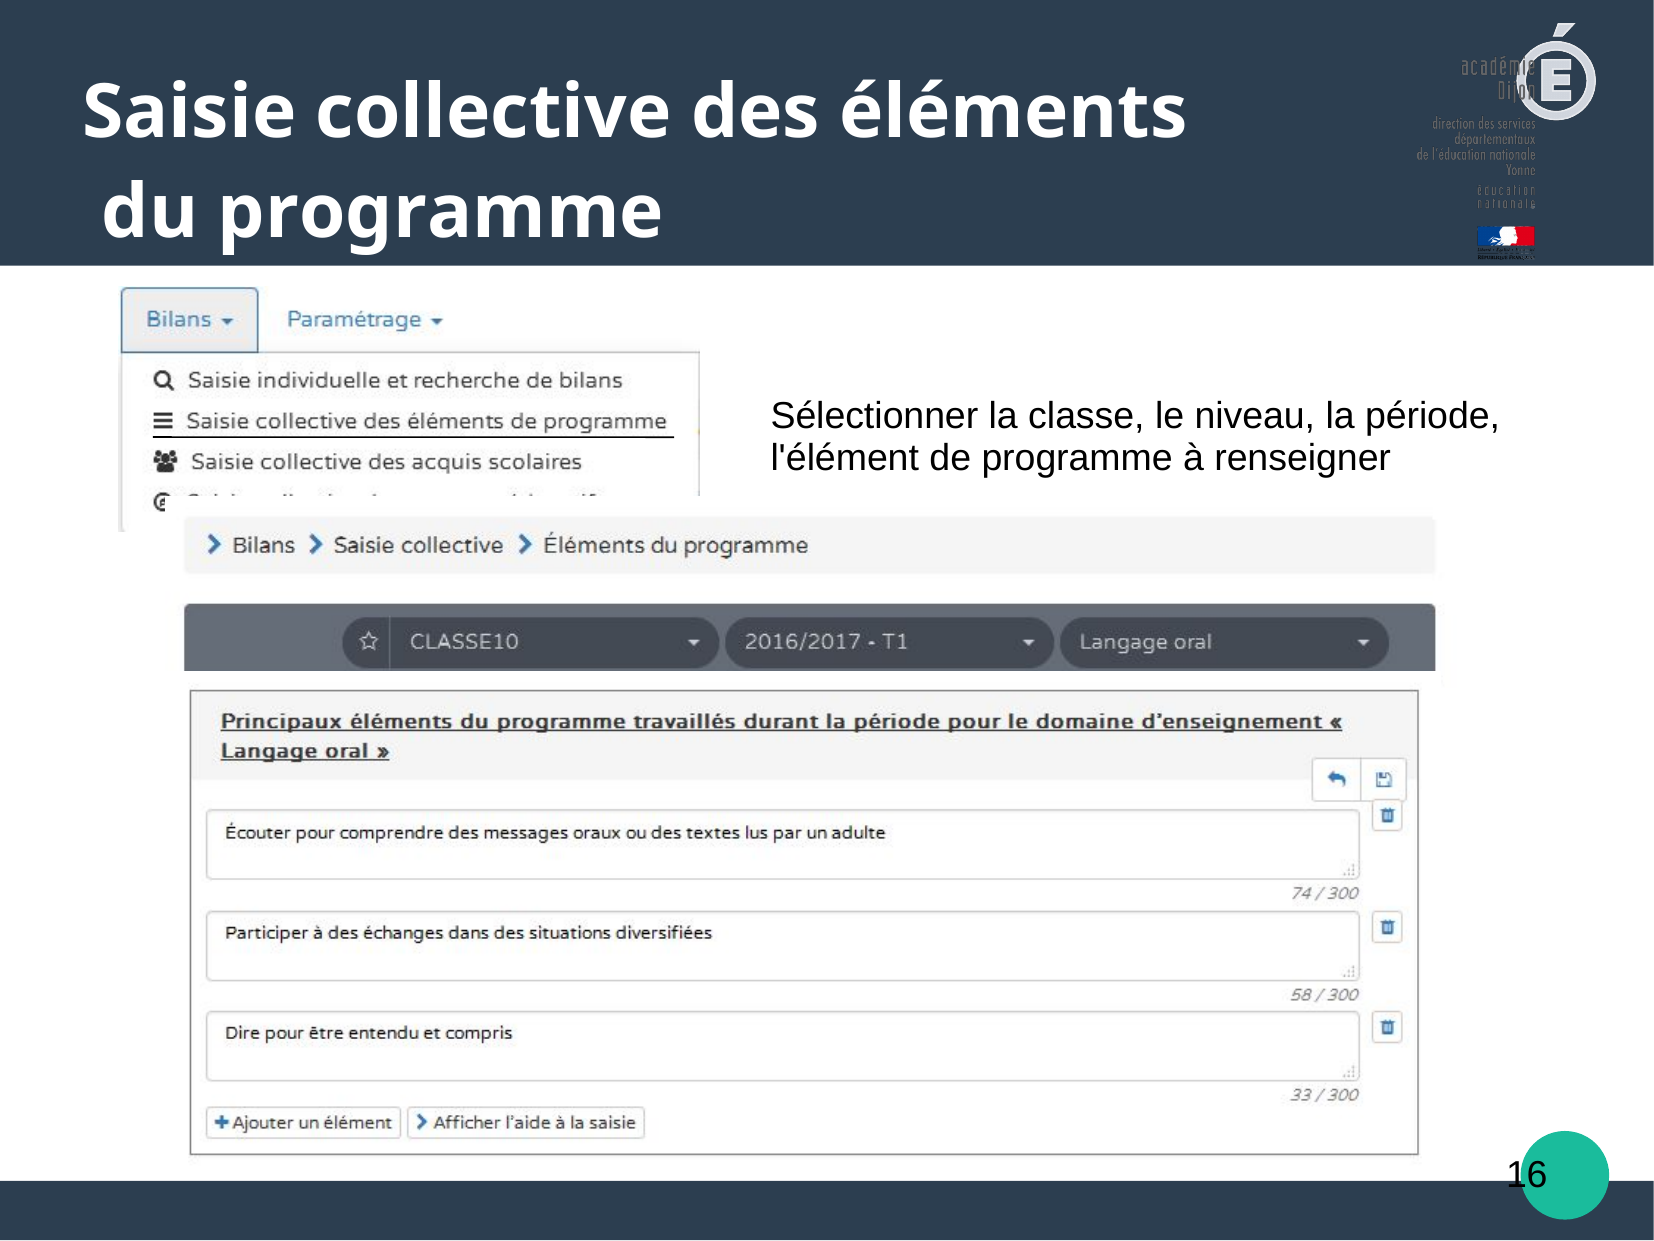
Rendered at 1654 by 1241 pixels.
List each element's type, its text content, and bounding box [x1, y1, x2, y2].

picture [118, 286, 1458, 1170]
text_box Sélectionner la classe, le niveau, la période, l'élément de programme à renseigner [755, 385, 1524, 485]
title Saisie collective des éléments du programme [82, 49, 1417, 257]
picture [1417, 23, 1596, 260]
